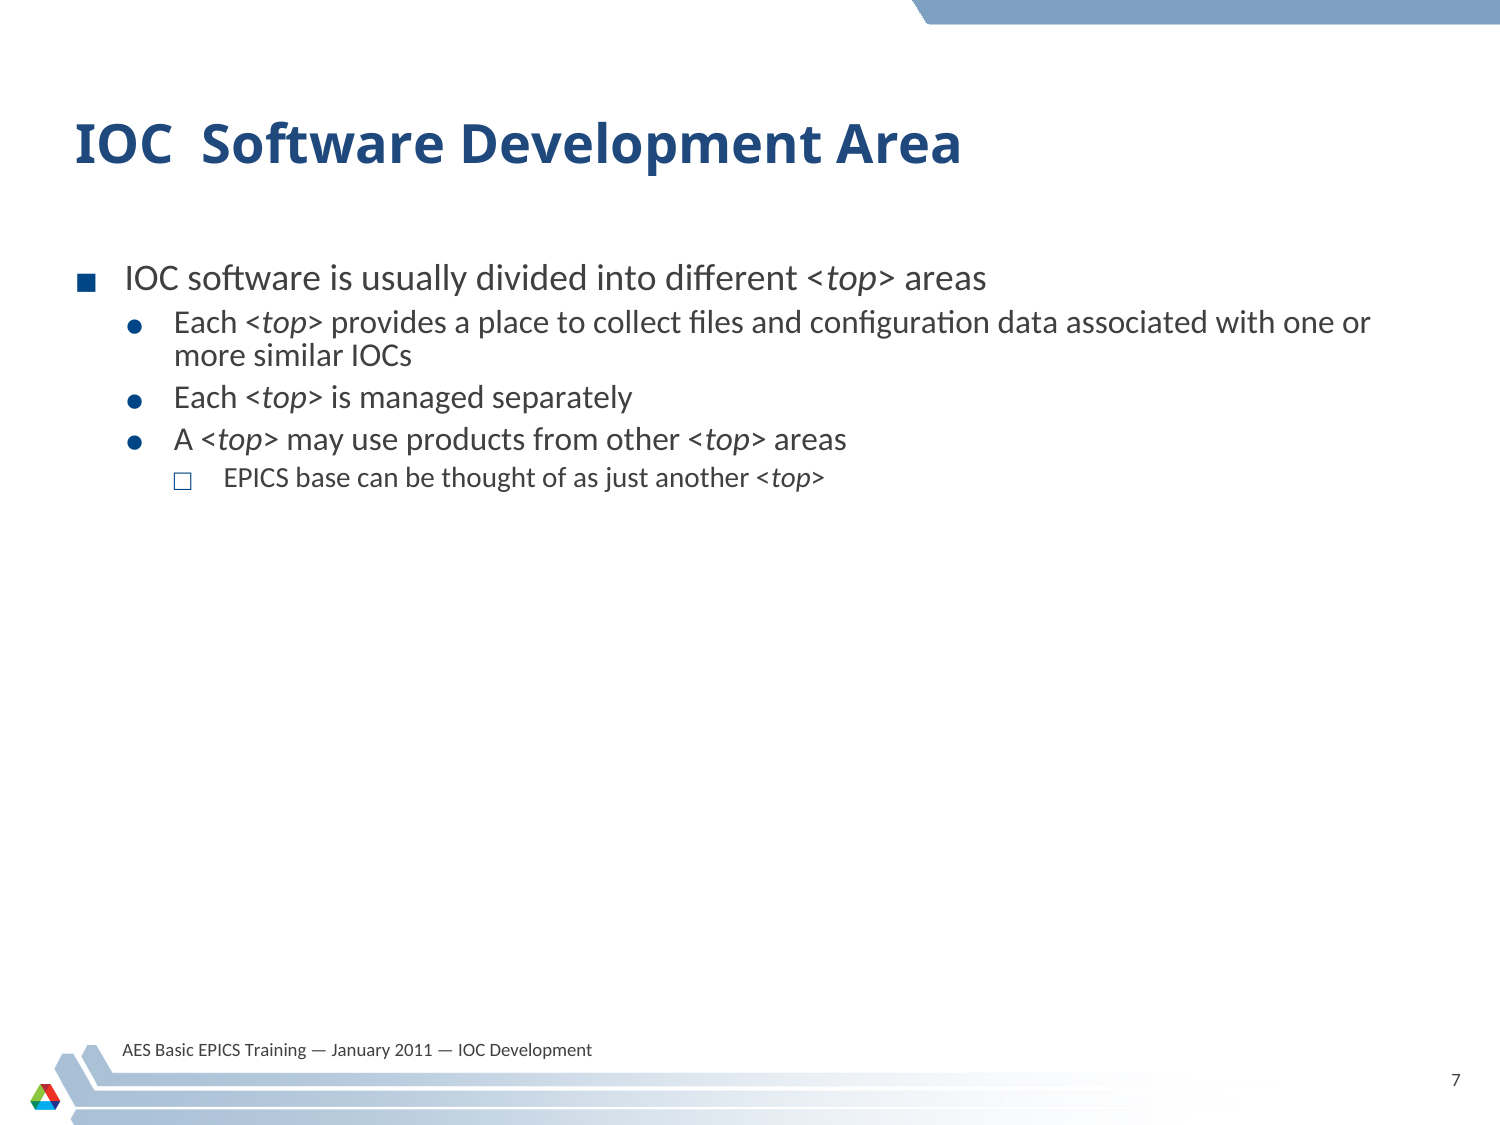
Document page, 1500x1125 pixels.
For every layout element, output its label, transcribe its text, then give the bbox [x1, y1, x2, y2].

list IOC software is usually divided into different <top> areas Each <top> provides a place to collect files and configuration data associated with one or more similar IOCs Each <top> is managed separately A <top> may use products from other <top> areas EPICS base can be thought of as just another <top> [75, 262, 1426, 527]
picture [0, 1037, 1500, 1125]
picture [0, 0, 1500, 26]
title IOC Software Development Area [75, 111, 1426, 175]
